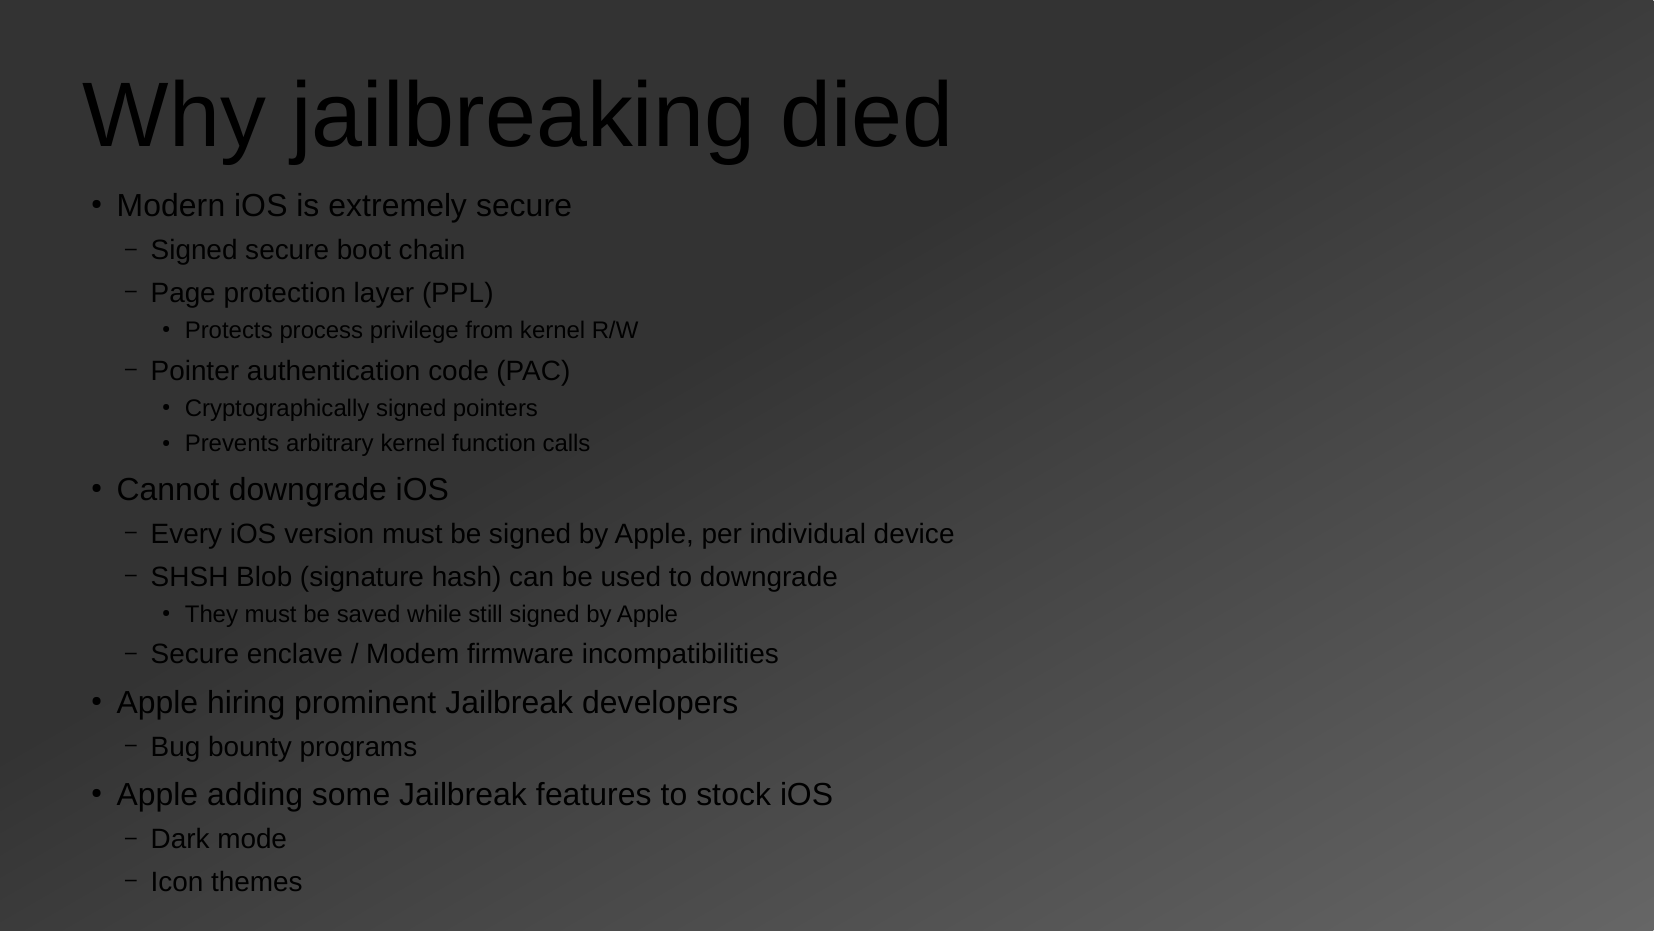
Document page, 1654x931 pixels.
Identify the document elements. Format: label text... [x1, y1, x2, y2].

list Modern iOS is extremely secure Signed secure boot chain Page protection layer (PPL) Protects process privilege from kernel R/W Pointer authentication code (PAC) Cryptographically signed pointers Prevents arbitrary kernel function calls Cannot downgrade iOS Every iOS version must be signed by Apple, per individual device SHSH Blob (signature hash) can be used to downgrade They must be saved while still signed by Apple Secure enclave / Modem firmware incompatibilities Apple hiring prominent Jailbreak developers Bug bounty programs Apple adding some Jailbreak features to stock iOS Dark mode Icon themes [82, 187, 1571, 901]
title Why jailbreaking died [82, 37, 1571, 187]
